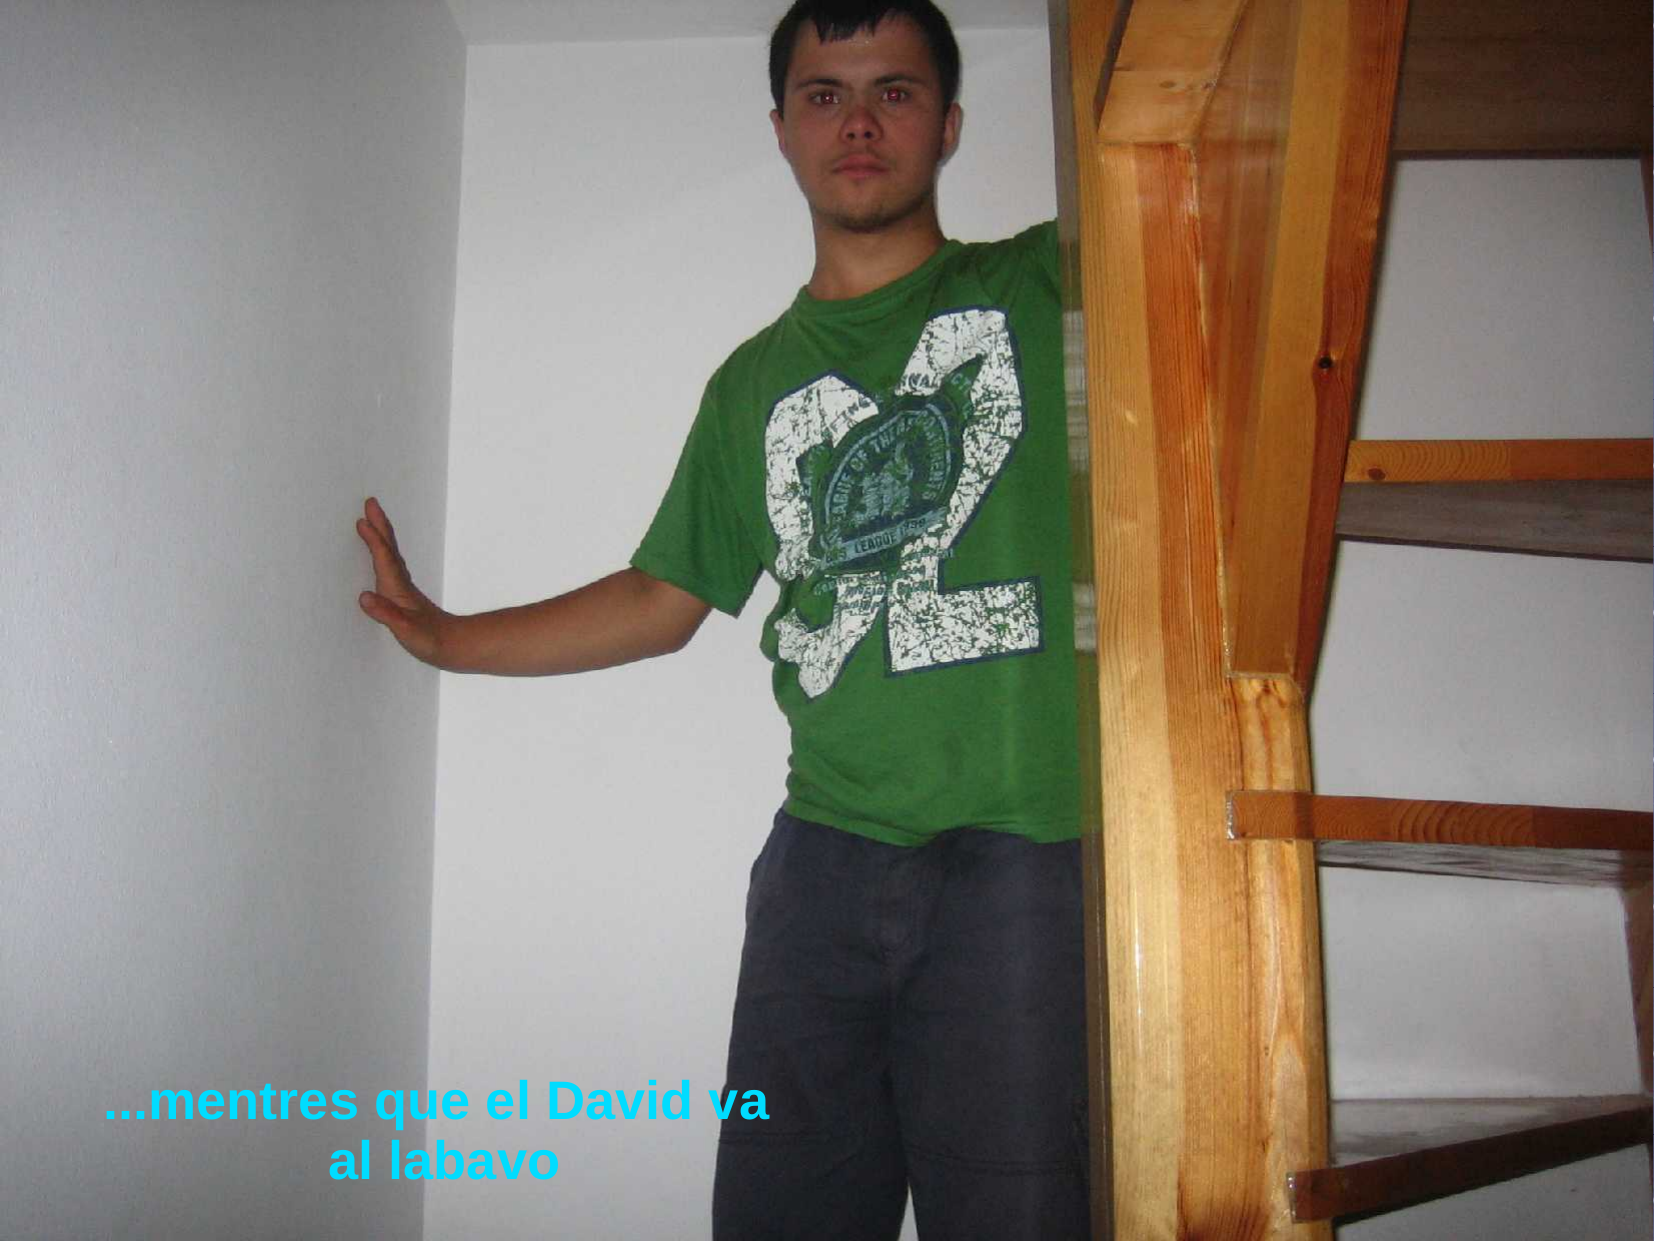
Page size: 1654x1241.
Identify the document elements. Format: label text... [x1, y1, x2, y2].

text_box ...mentres que el David va al labavo [88, 1062, 798, 1202]
picture [0, 0, 1654, 1241]
